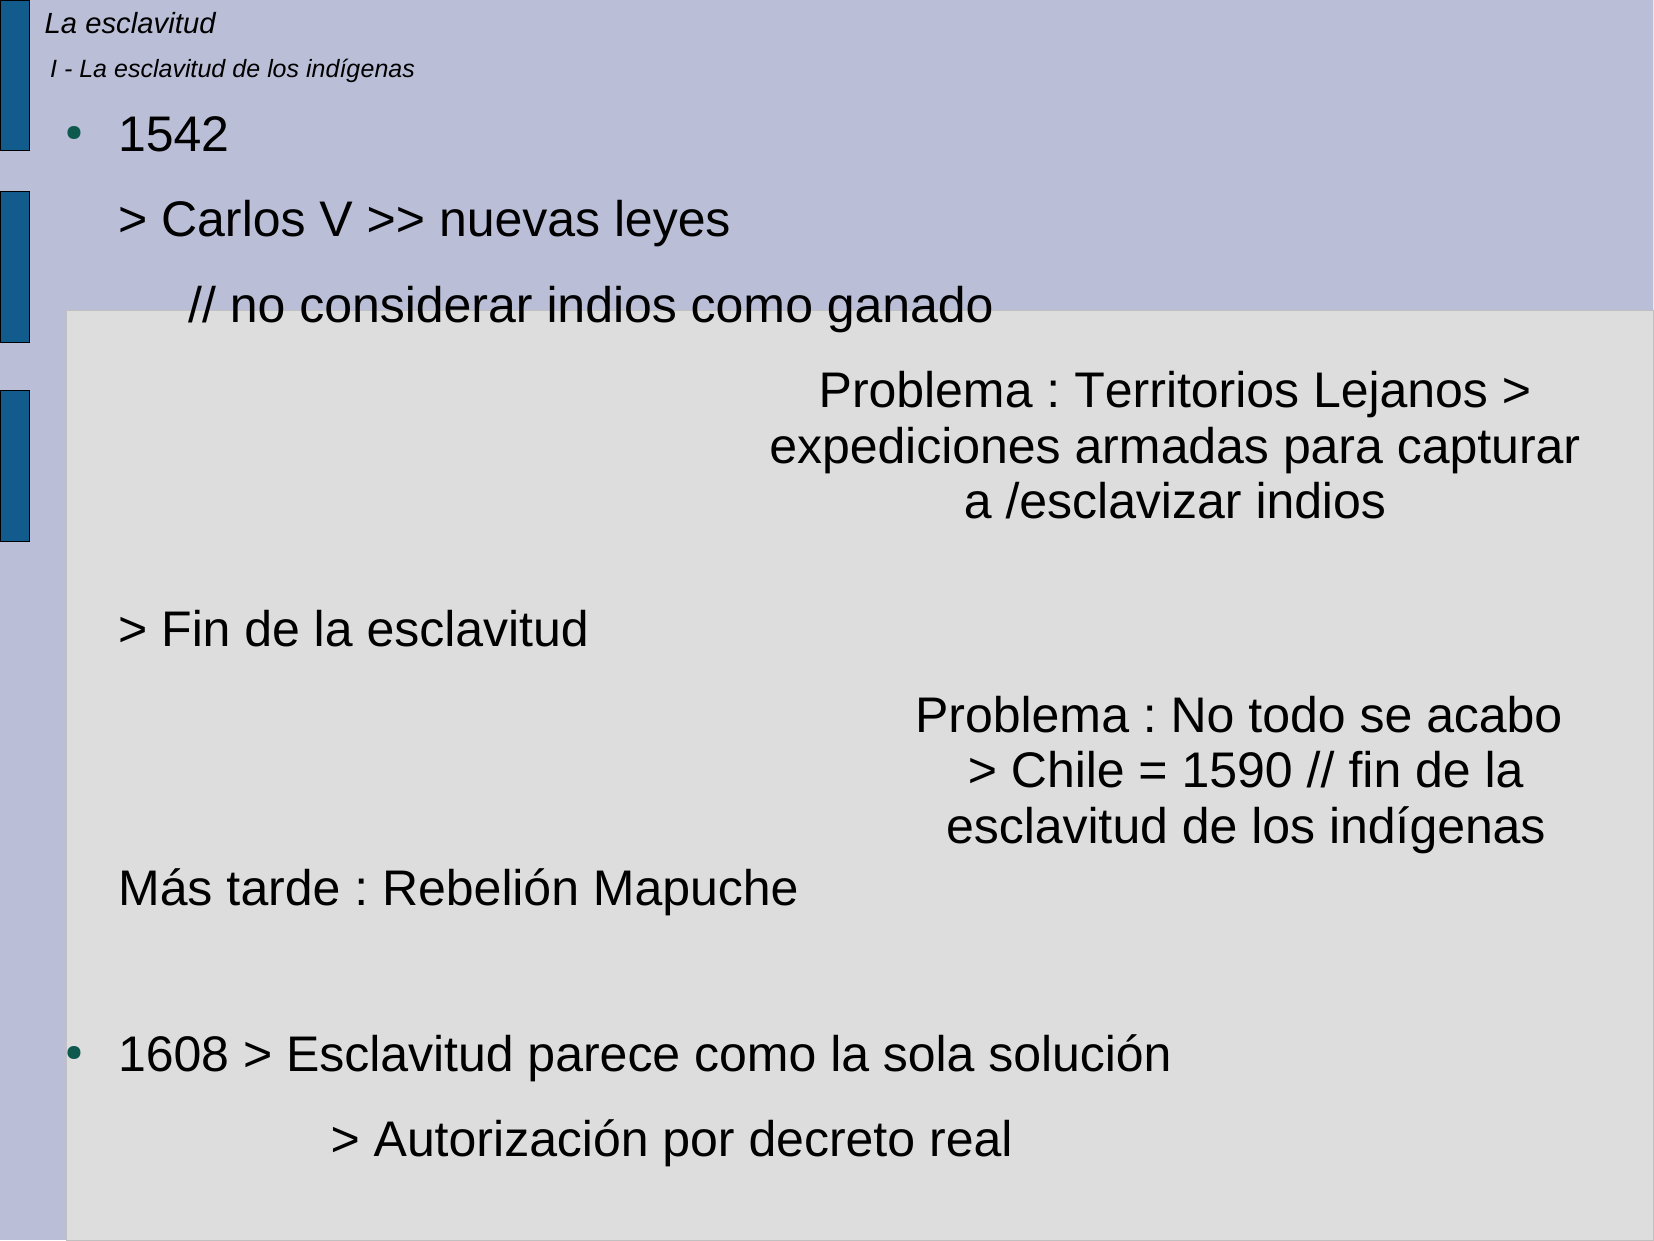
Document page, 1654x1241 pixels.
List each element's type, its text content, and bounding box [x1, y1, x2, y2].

list 1542 > Carlos V >> nuevas leyes // no considerar indios como ganado Problema : Territorios Lejanos > expediciones armadas para capturar a /esclavizar indios > Fin de la esclavitud Problema : No todo se acabo > Chile = 1590 // fin de la esclavitud de los indígenas Más tarde : Rebelión Mapuche 1608 > Esclavitud parece como la sola solución > Autorización por decreto real [47, 106, 1595, 1207]
text_box I - La esclavitud de los indígenas [35, 47, 745, 91]
